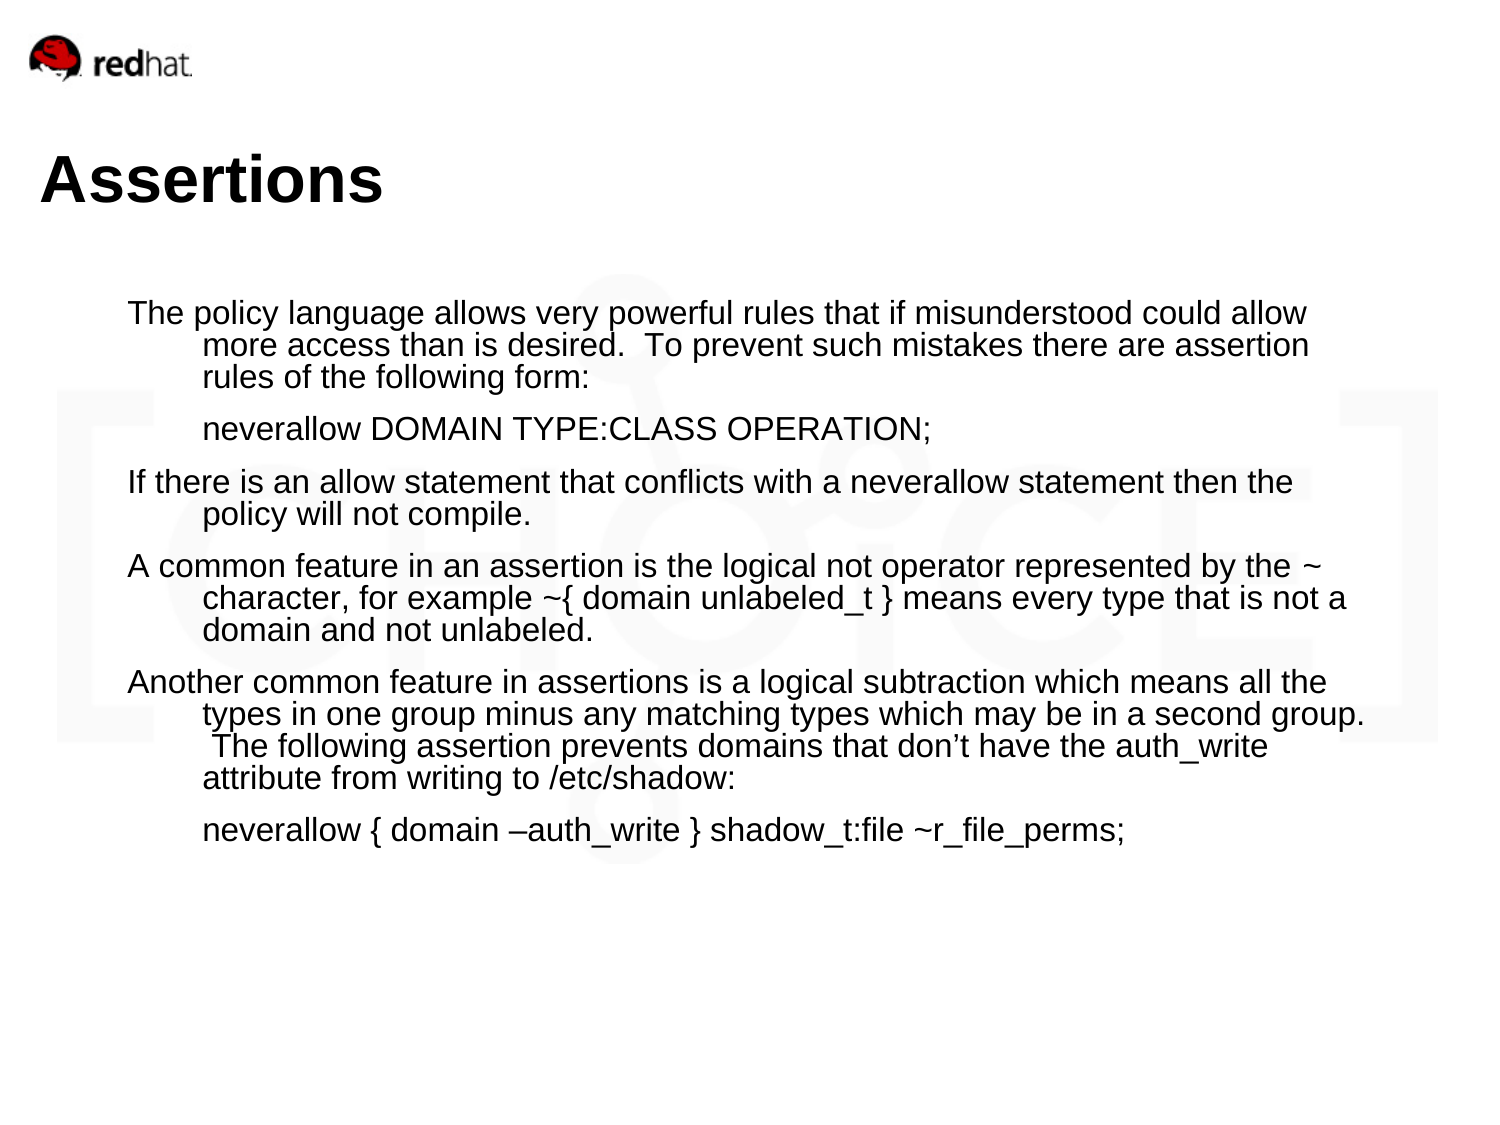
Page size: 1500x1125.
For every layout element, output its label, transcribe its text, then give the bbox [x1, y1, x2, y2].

list The policy language allows very powerful rules that if misunderstood could allow more access than is desired. To prevent such mistakes there are assertion rules of the following form: neverallow DOMAIN TYPE:CLASS OPERATION; If there is an allow statement that conflicts with a neverallow statement then the policy will not compile. A common feature in an assertion is the logical not operator represented by the ~ character, for example ~{ domain unlabeled_t } means every type that is not a domain and not unlabeled. Another common feature in assertions is a logical subtraction which means all the types in one group minus any matching types which may be in a second group. The following assertion prevents domains that don’t have the auth_write attribute from writing to /etc/shadow: neverallow { domain –auth_write } shadow_t:file ~r_file_perms; [112, 291, 1389, 932]
picture [28, 33, 192, 89]
title Assertions [25, 96, 1378, 225]
picture [57, 274, 1438, 864]
